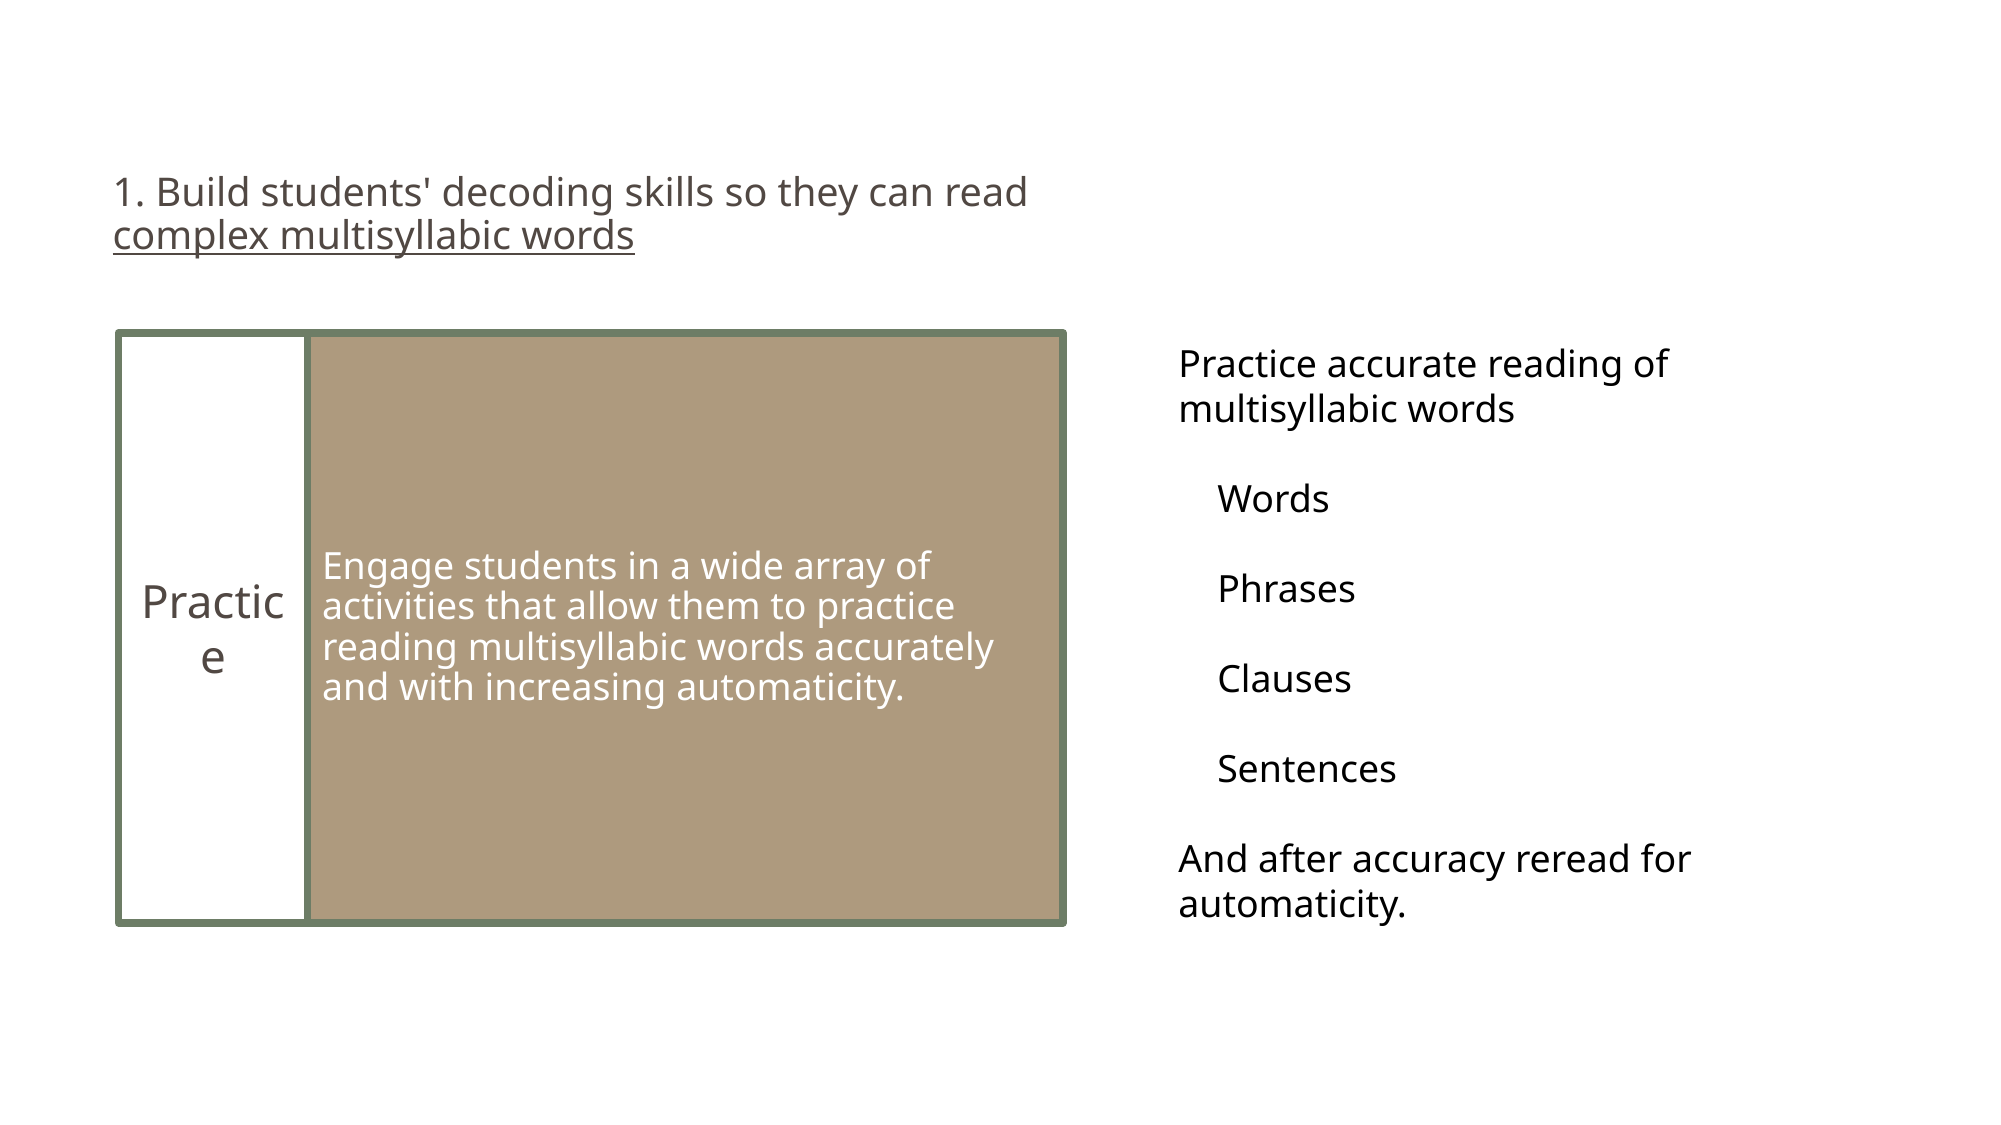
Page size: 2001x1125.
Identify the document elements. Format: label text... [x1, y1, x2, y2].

text_box Practice [118, 332, 308, 923]
title 1. Build students' decoding skills so they can read complex multisyllabic words [97, 105, 1184, 326]
text_box Engage students in a wide array of activities that allow them to practice reading multisyllabic words accurately and with increasing automaticity. [308, 332, 1063, 923]
text_box Practice accurate reading of multisyllabic words Words Phrases Clauses Sentences And after accuracy reread for automaticity. [1163, 332, 1893, 985]
text_box [55, 53, 1236, 1020]
